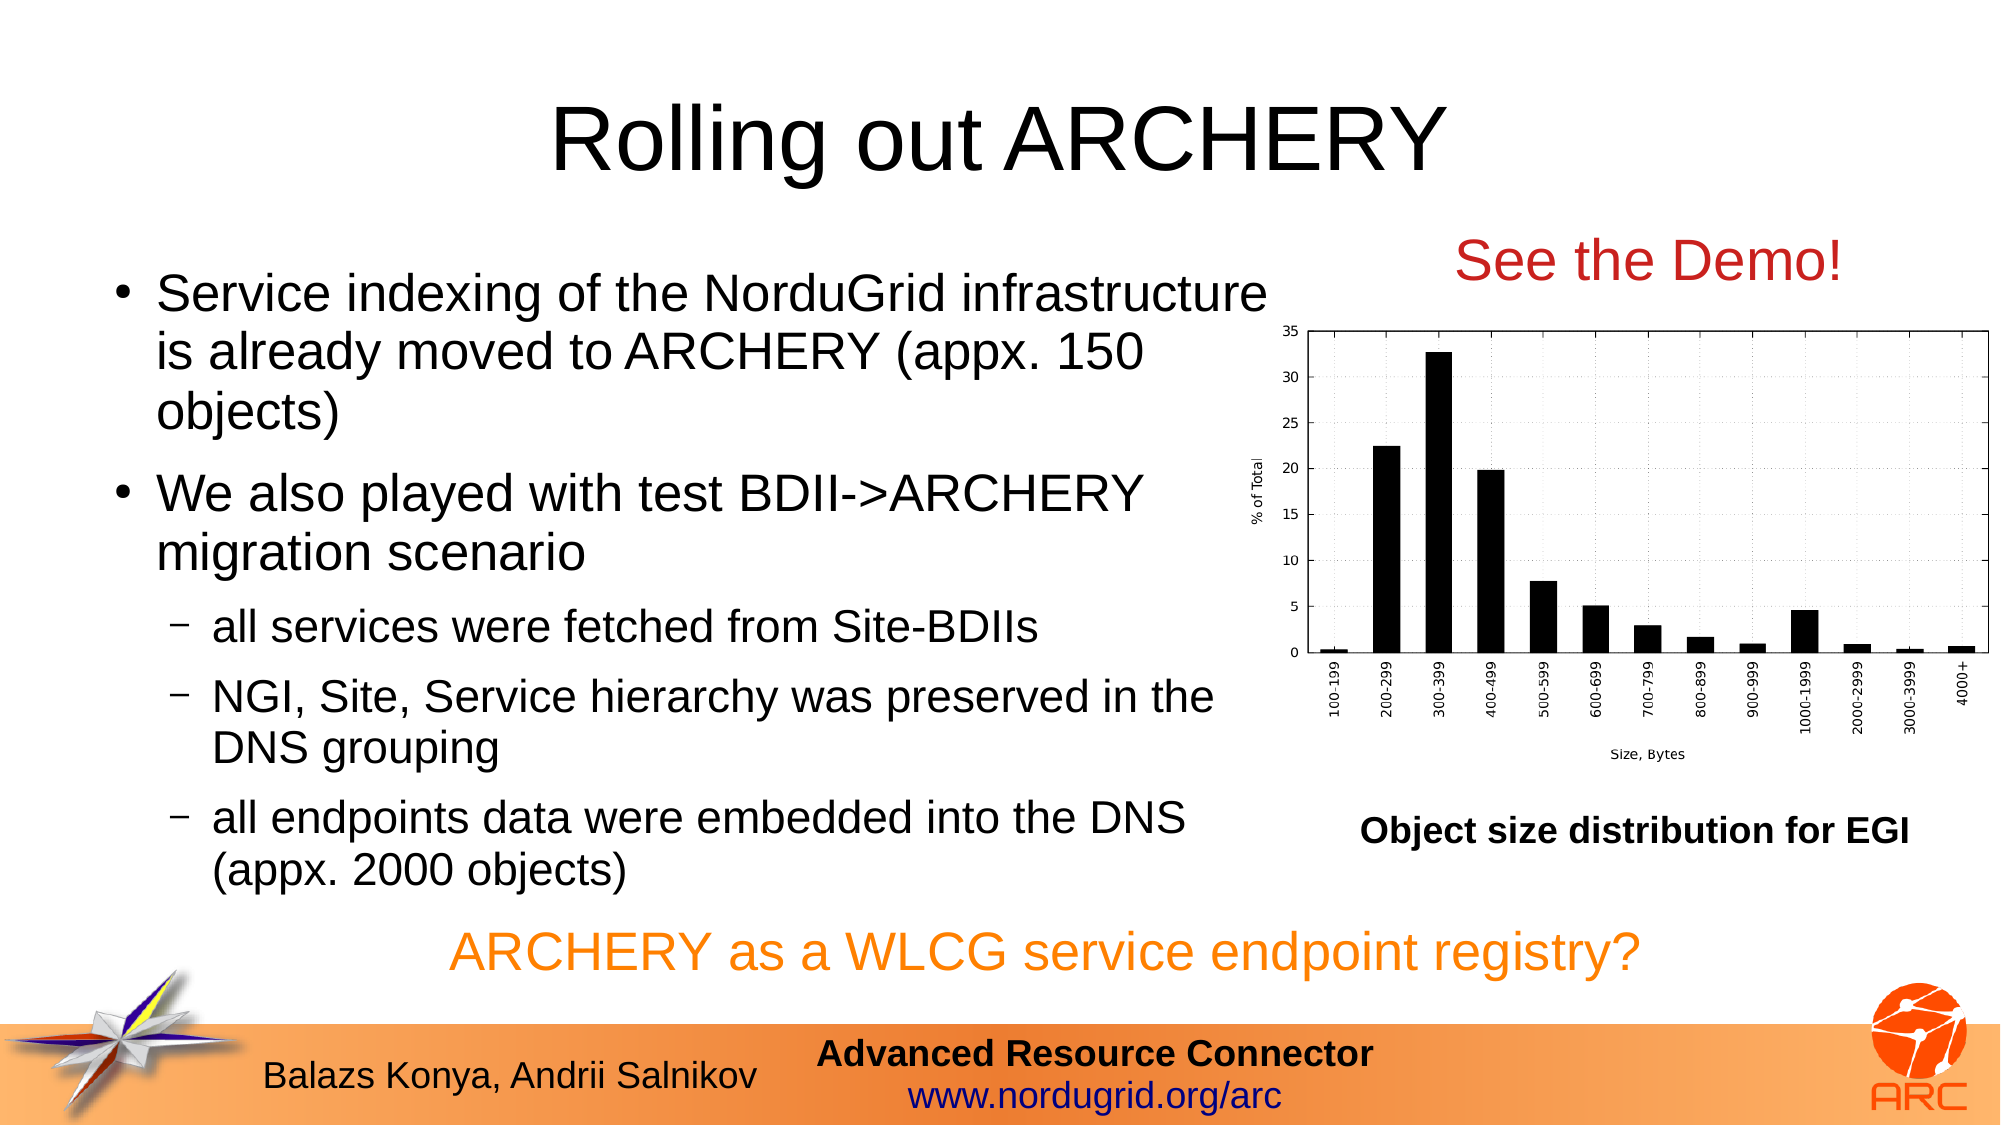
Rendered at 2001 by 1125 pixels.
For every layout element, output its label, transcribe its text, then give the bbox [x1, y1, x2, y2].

picture [1245, 314, 1992, 775]
list Service indexing of the NorduGrid infrastructure is already moved to ARCHERY (appx. 150 objects) We also played with test BDII->ARCHERY migration scenario all services were fetched from Site-BDIIs NGI, Site, Service hierarchy was preserved in the DNS grouping all endpoints data were embedded into the DNS (appx. 2000 objects) [99, 263, 1276, 901]
text_box See the Demo! [1440, 220, 1891, 300]
text_box Object size distribution for EGI [1345, 802, 1926, 860]
title Rolling out ARCHERY [99, 44, 1900, 233]
text_box ARCHERY as a WLCG service endpoint registry? [435, 914, 1786, 1051]
picture [0, 961, 258, 1125]
picture [1845, 912, 1990, 1125]
